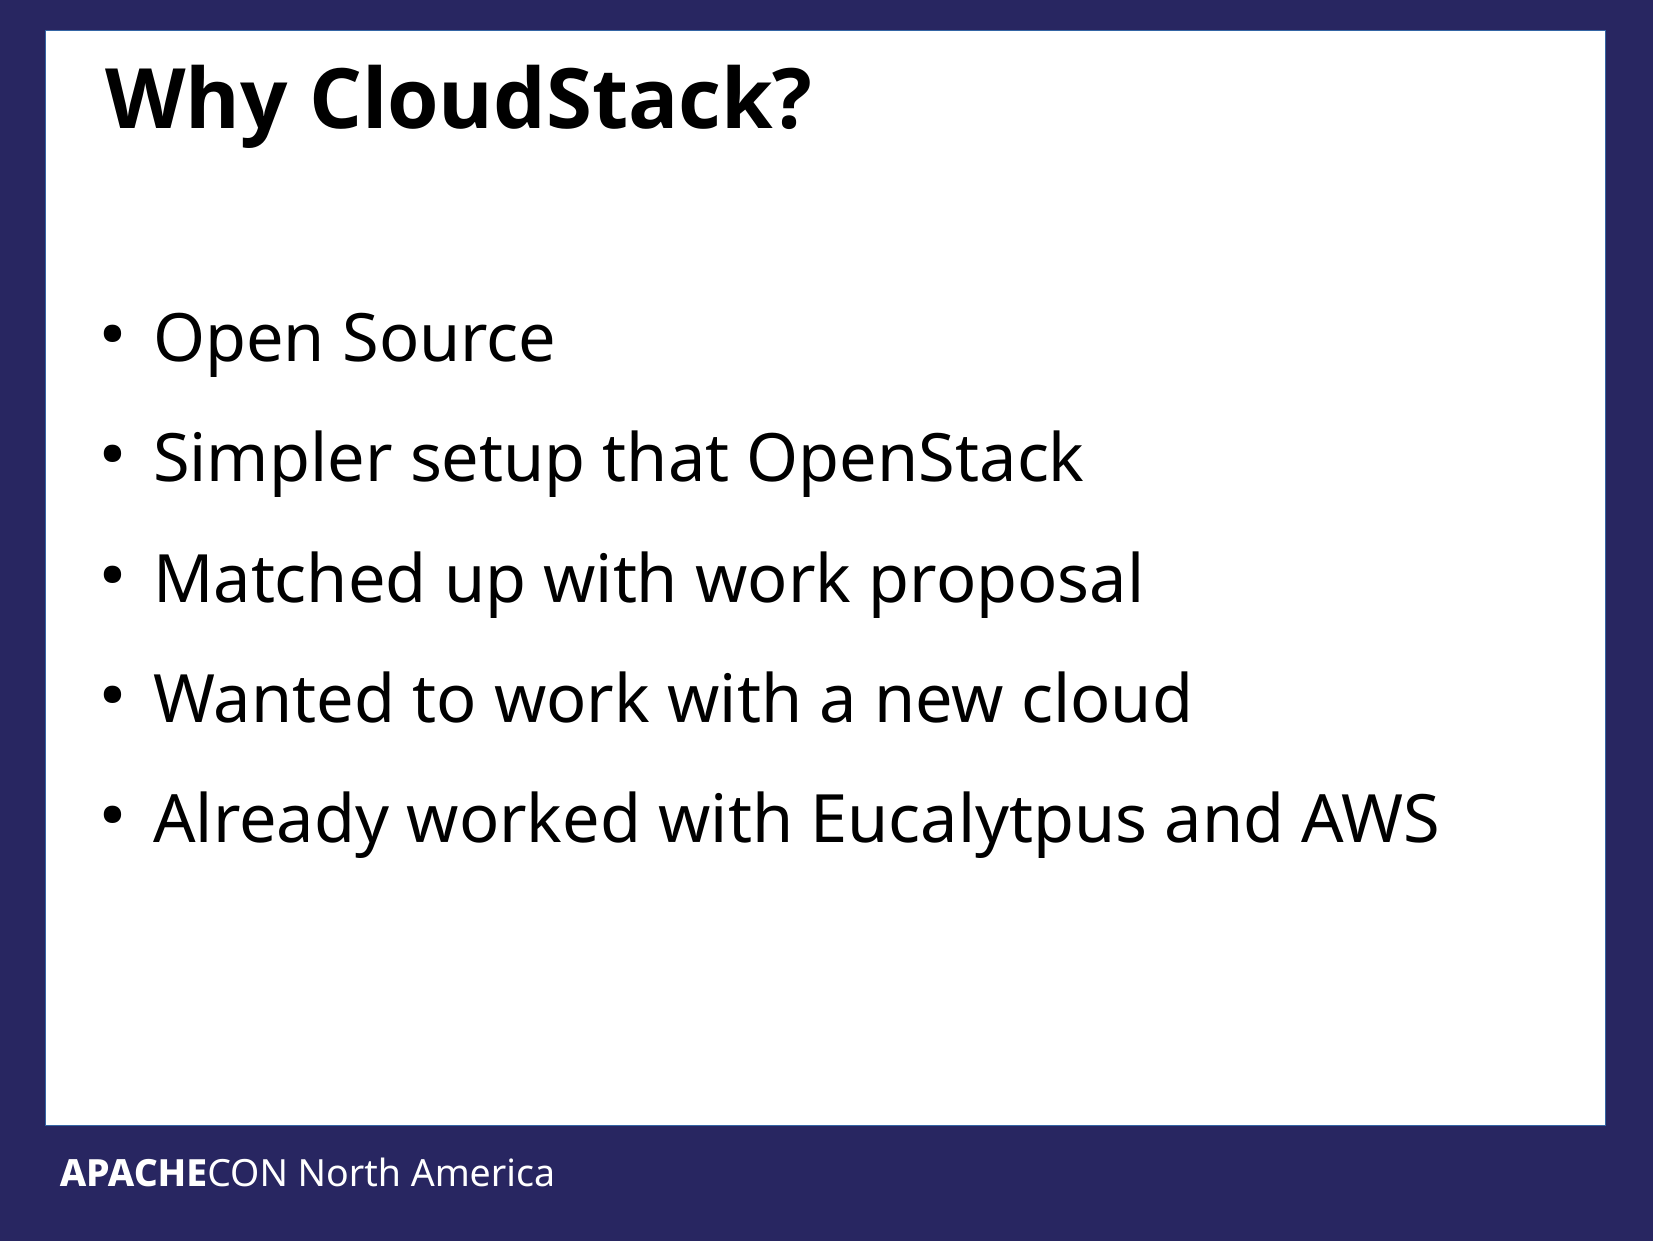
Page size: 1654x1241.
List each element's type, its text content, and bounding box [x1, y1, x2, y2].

title Why CloudStack? [105, 42, 1546, 264]
list Open Source Simpler setup that OpenStack Matched up with work proposal Wanted to work with a new cloud Already worked with Eucalytpus and AWS [82, 290, 1571, 1010]
